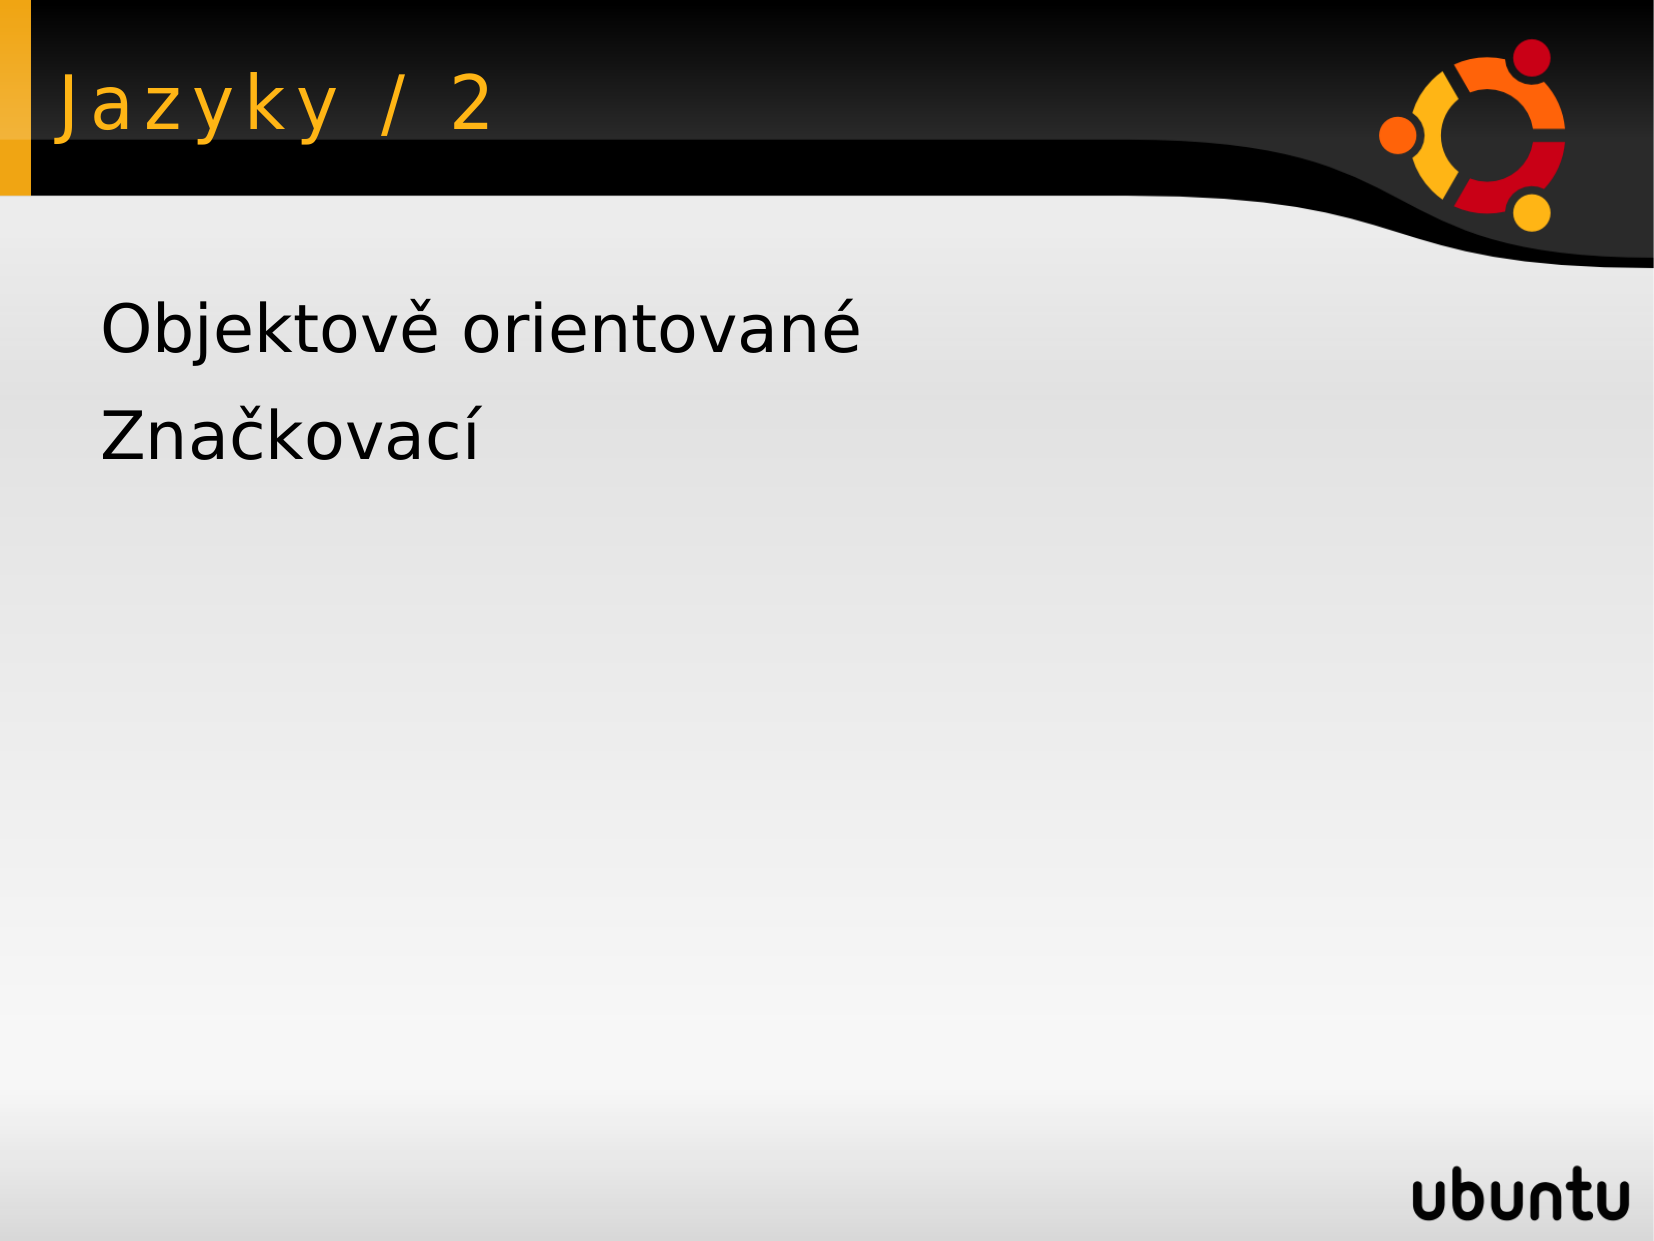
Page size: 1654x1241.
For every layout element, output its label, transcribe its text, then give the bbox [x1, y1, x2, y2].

list Objektově orientované Značkovací [82, 290, 1571, 1109]
title Jazyky / 2 [59, 29, 1270, 178]
picture [0, 0, 1654, 1241]
